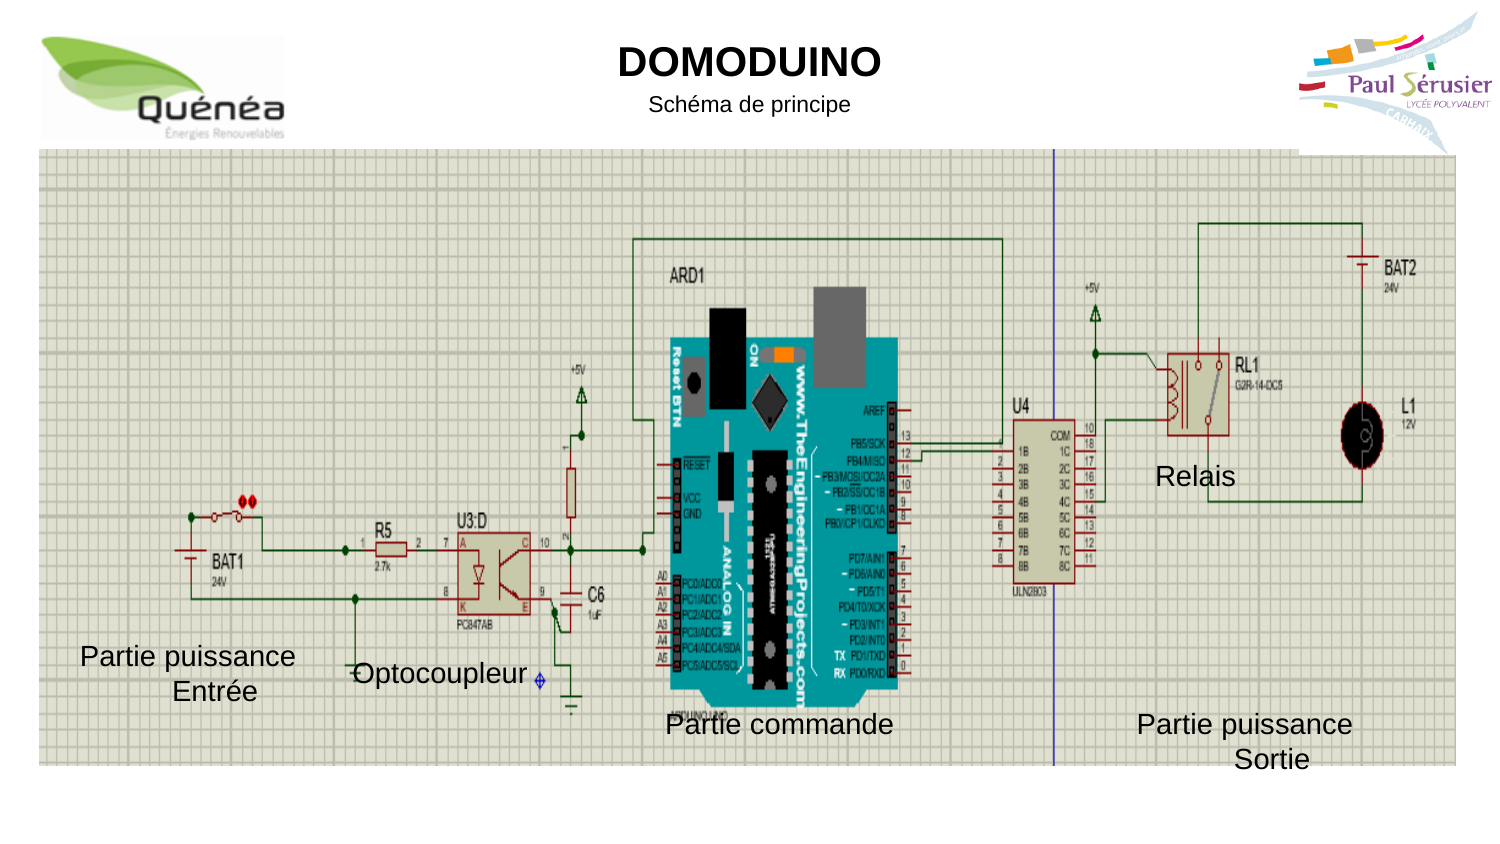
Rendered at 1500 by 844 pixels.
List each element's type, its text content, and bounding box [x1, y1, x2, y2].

text_box DOMODUINO Schéma de principe [0, 0, 1500, 145]
text_box Partie commande [650, 689, 952, 766]
text_box Optocoupleur [337, 639, 578, 715]
text_box Partie puissance Sortie [1121, 689, 1423, 766]
picture [39, 10, 1492, 766]
picture [39, 34, 289, 145]
text_box Relais [1140, 442, 1259, 518]
text_box Partie puissance Entrée [64, 622, 366, 698]
